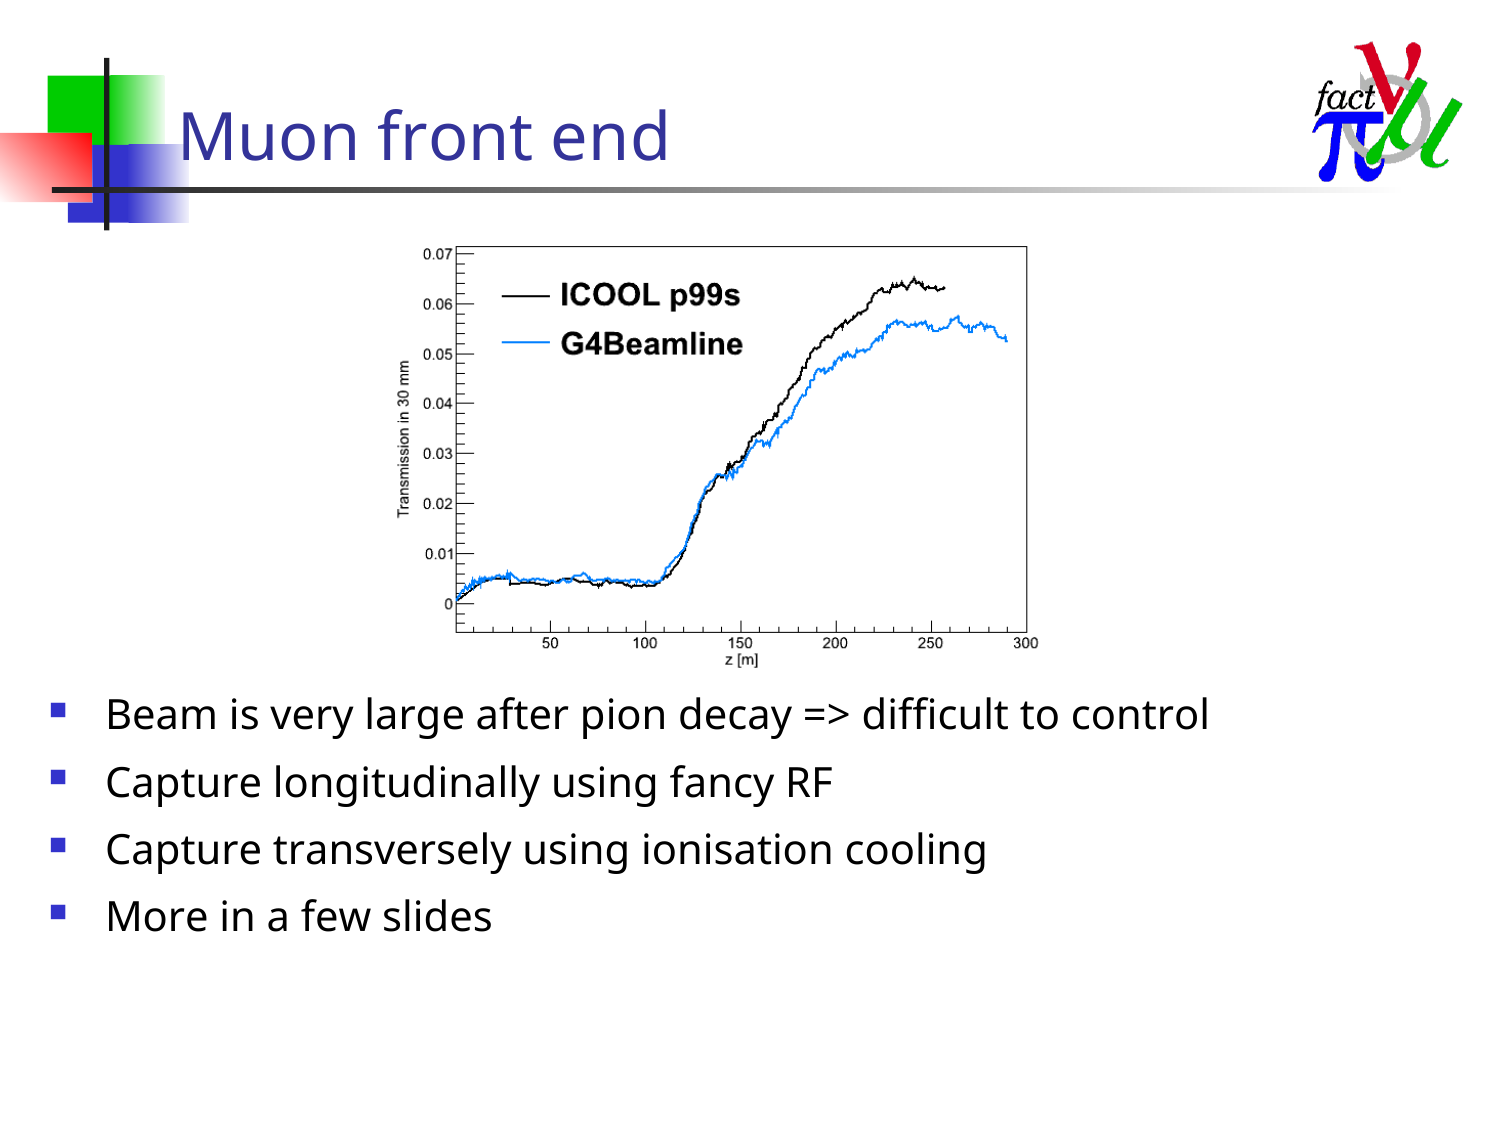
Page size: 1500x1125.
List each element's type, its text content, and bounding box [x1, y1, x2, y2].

title Muon front end [162, 0, 1441, 188]
picture [385, 198, 1098, 681]
picture [1441, 41, 1463, 188]
list Beam is very large after pion decay => difficult to control Capture longitudinally using fancy RF Capture transversely using ionisation cooling More in a few slides [34, 677, 1485, 1065]
